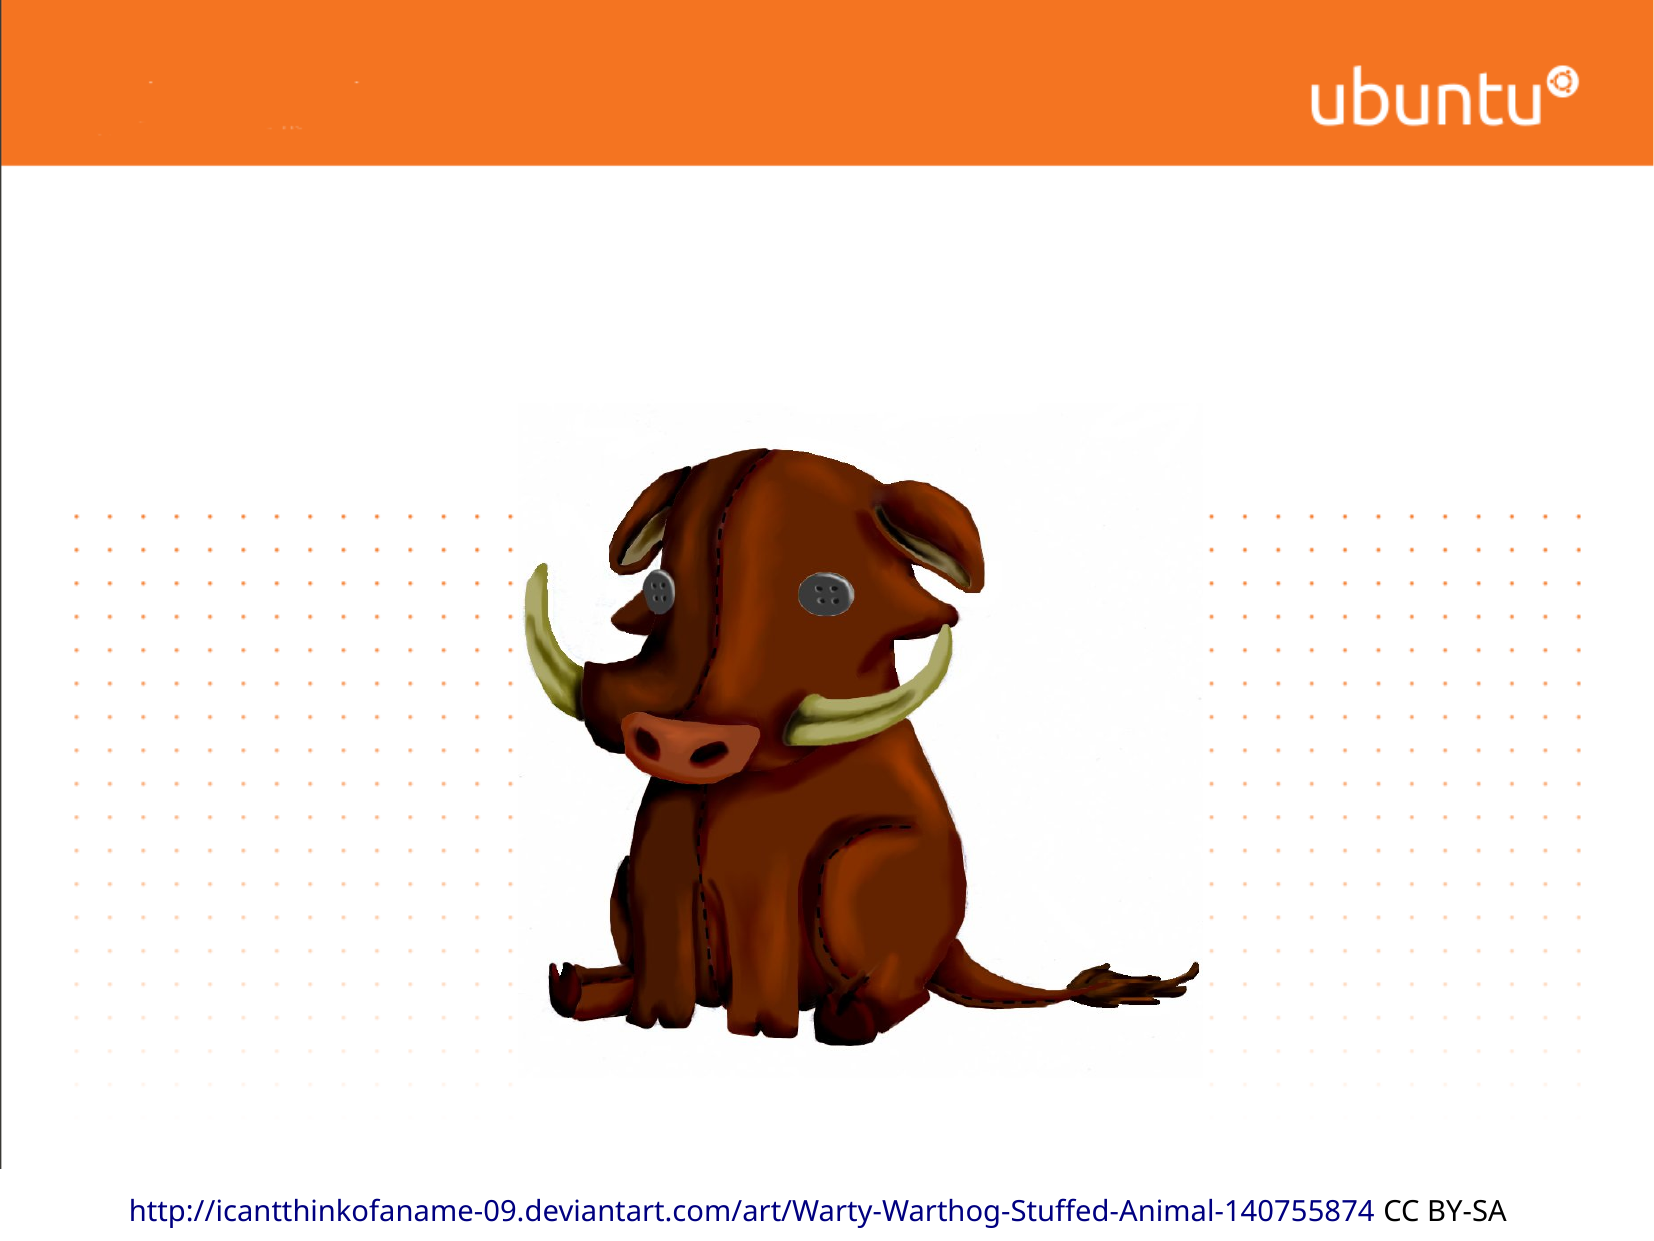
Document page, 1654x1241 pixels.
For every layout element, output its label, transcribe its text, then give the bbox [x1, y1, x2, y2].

text_box http://icantthinkofaname-09.deviantart.com/art/Warty-Warthog-Stuffed-Animal-140755874 CC BY-SA [114, 1183, 1489, 1232]
picture [0, 0, 1654, 1169]
